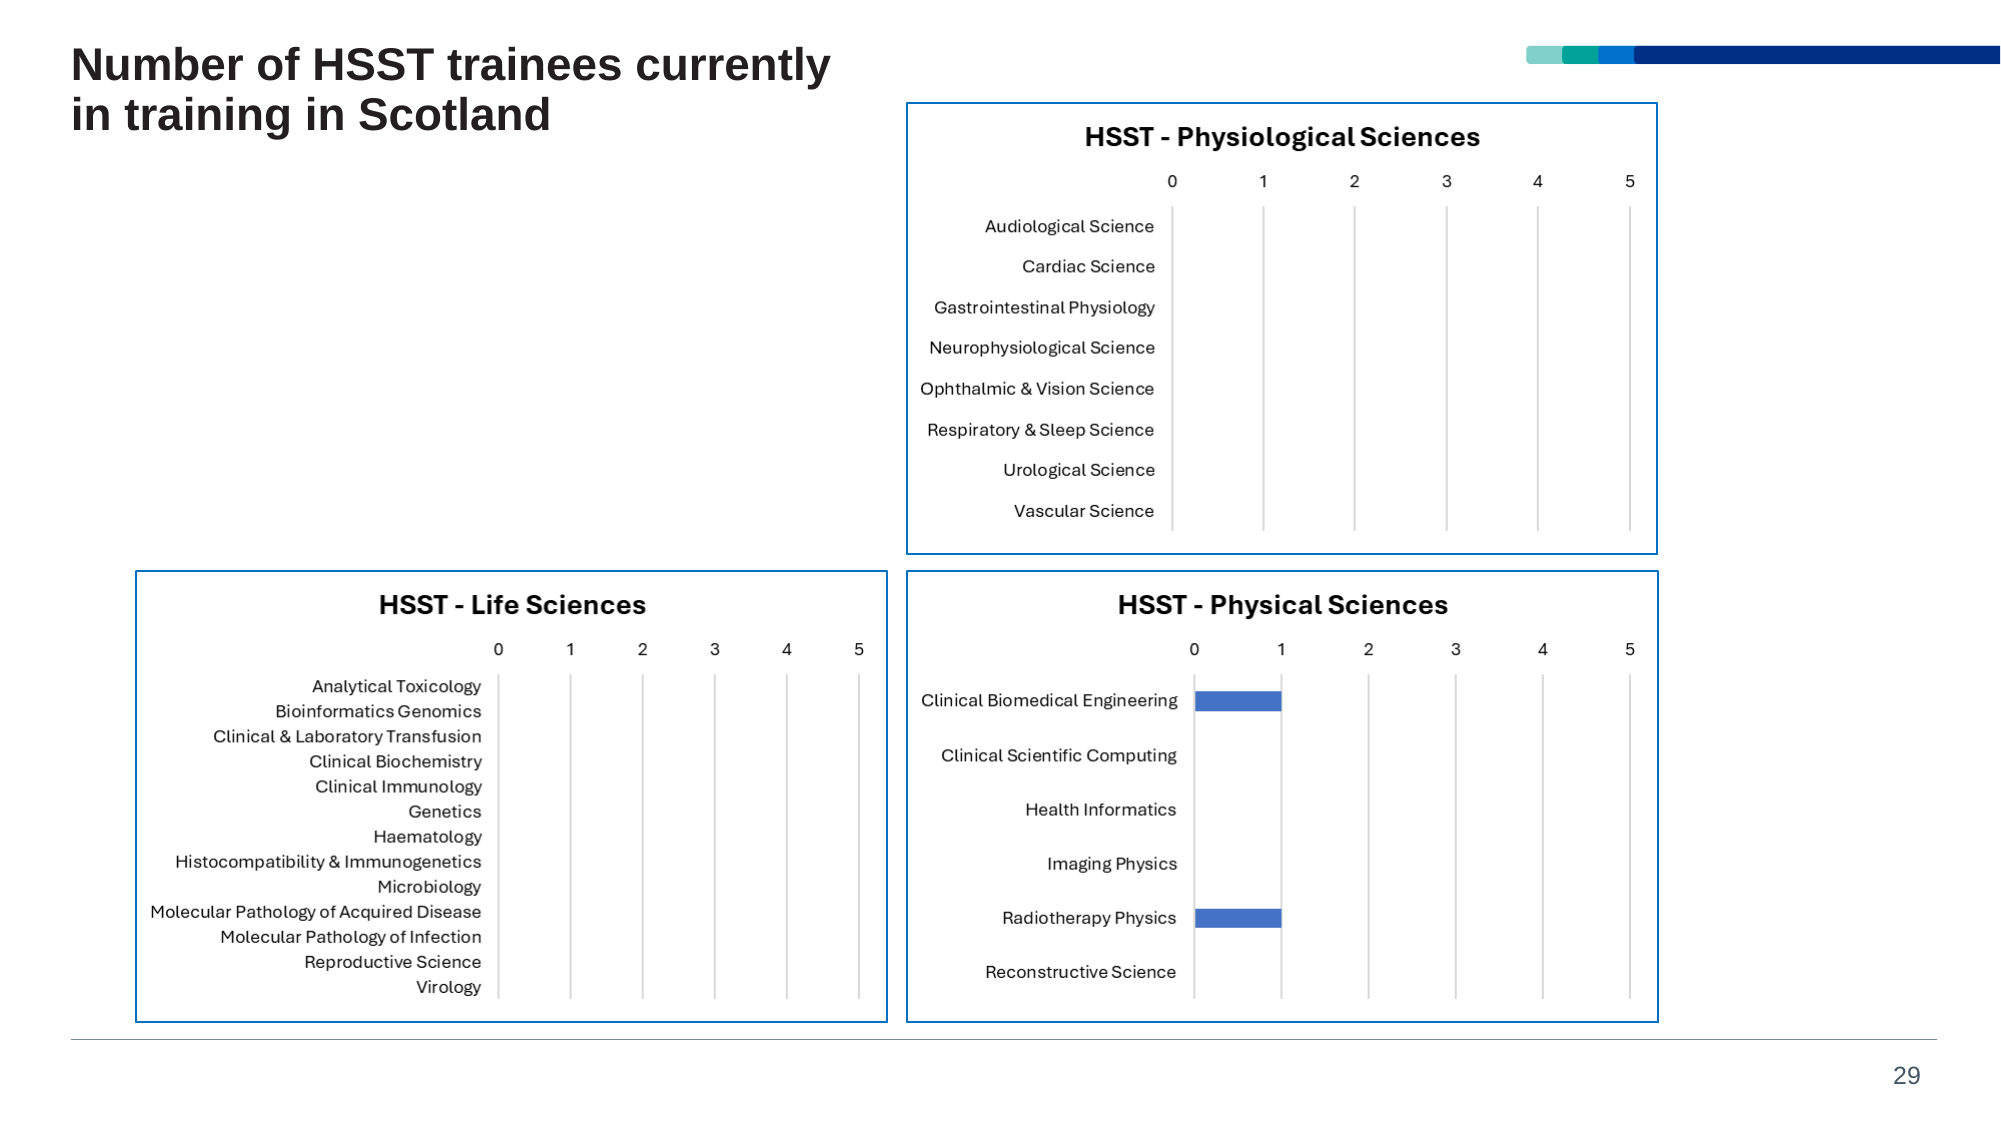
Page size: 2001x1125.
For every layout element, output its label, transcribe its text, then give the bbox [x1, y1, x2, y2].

picture [906, 570, 1659, 1023]
picture [135, 570, 888, 1023]
title Number of HSST trainees currently in training in Scotland [70, 32, 1513, 149]
picture [906, 102, 1658, 555]
